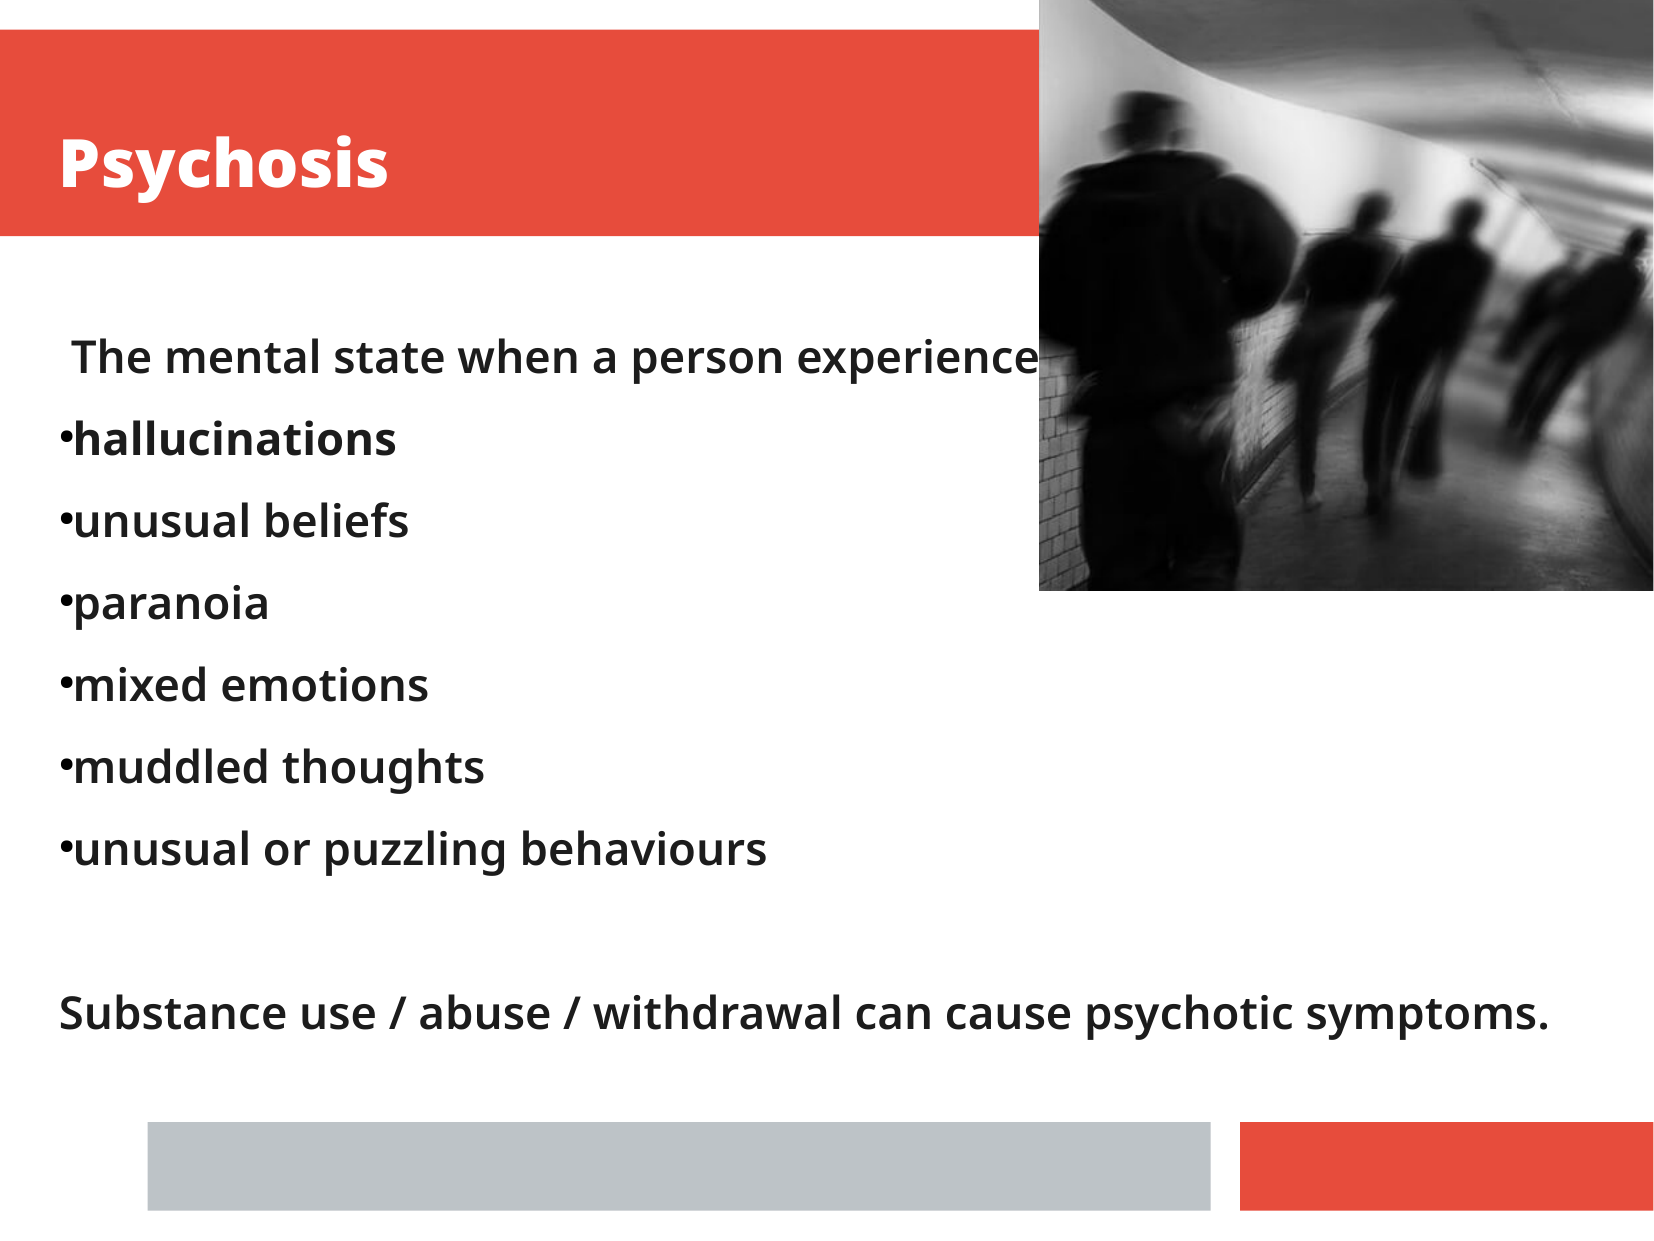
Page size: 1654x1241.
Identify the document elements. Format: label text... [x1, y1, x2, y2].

title Psychosis [59, 59, 1039, 207]
picture [1039, 0, 1654, 591]
list The mental state when a person experiences hallucinations unusual beliefs paranoia mixed emotions muddled thoughts unusual or puzzling behaviours Substance use / abuse / withdrawal can cause psychotic symptoms. [59, 324, 1565, 1093]
